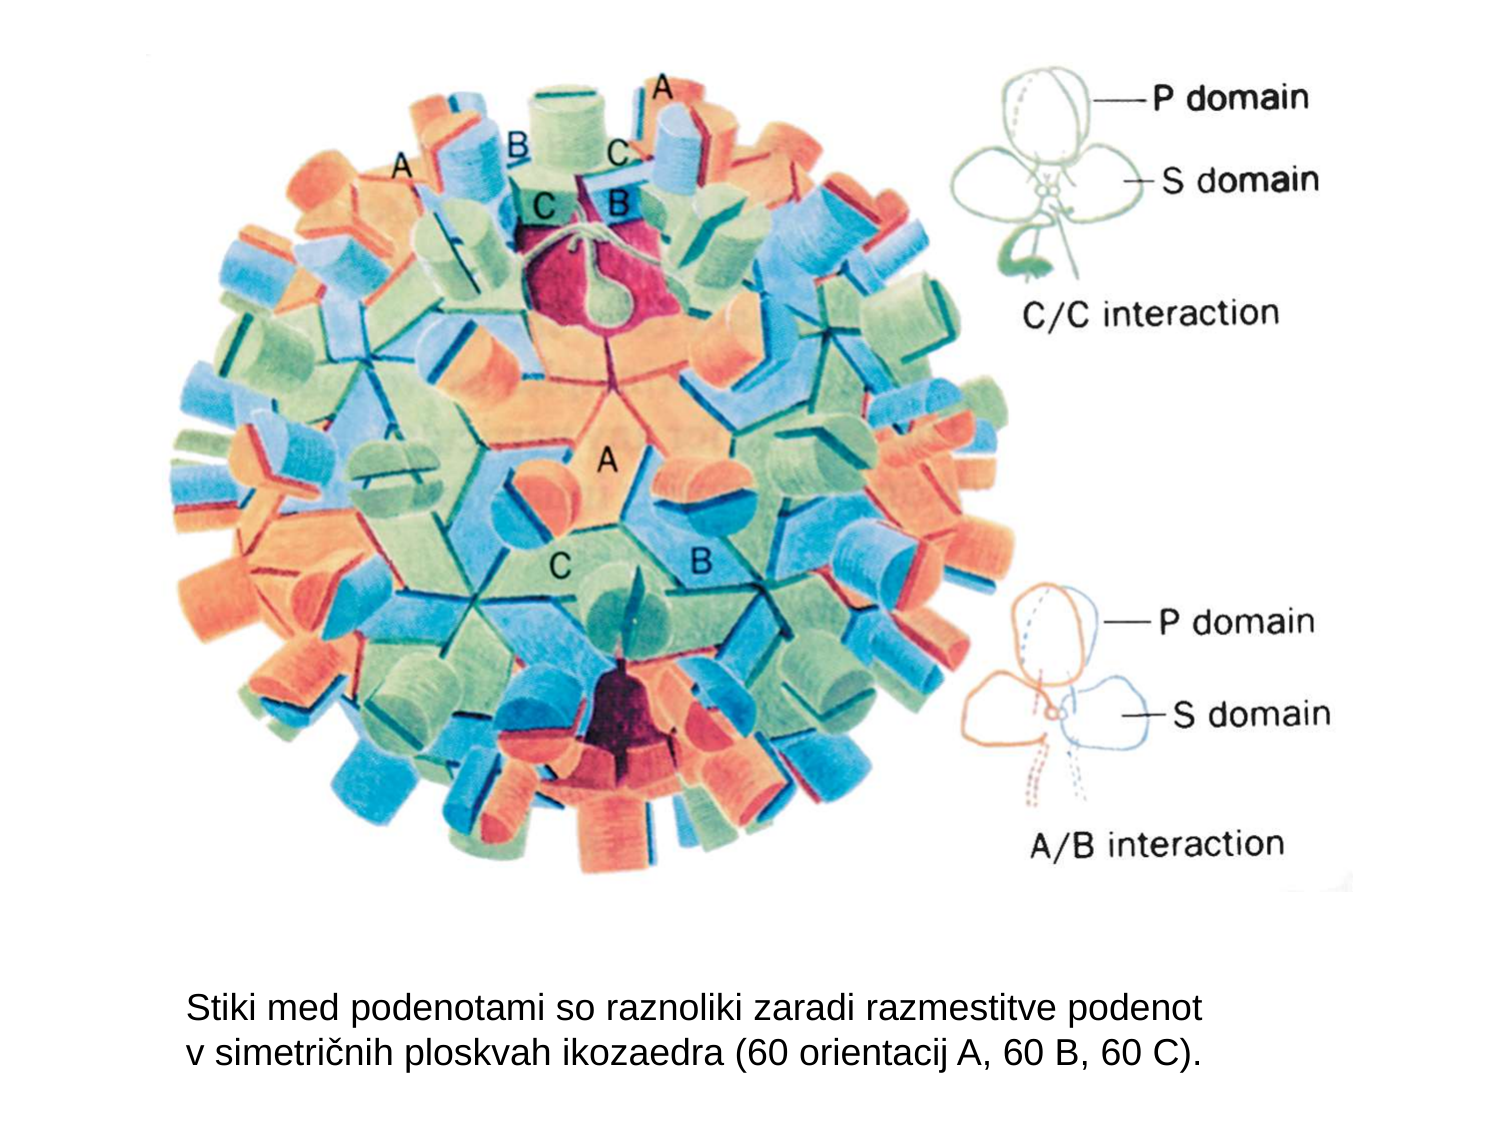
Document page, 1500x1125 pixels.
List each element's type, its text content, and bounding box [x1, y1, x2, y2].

text_box Stiki med podenotami so raznoliki zaradi razmestitve podenot v simetričnih ploskvah ikozaedra (60 orientacij A, 60 B, 60 C). [171, 976, 1247, 1081]
picture [146, 54, 1353, 892]
